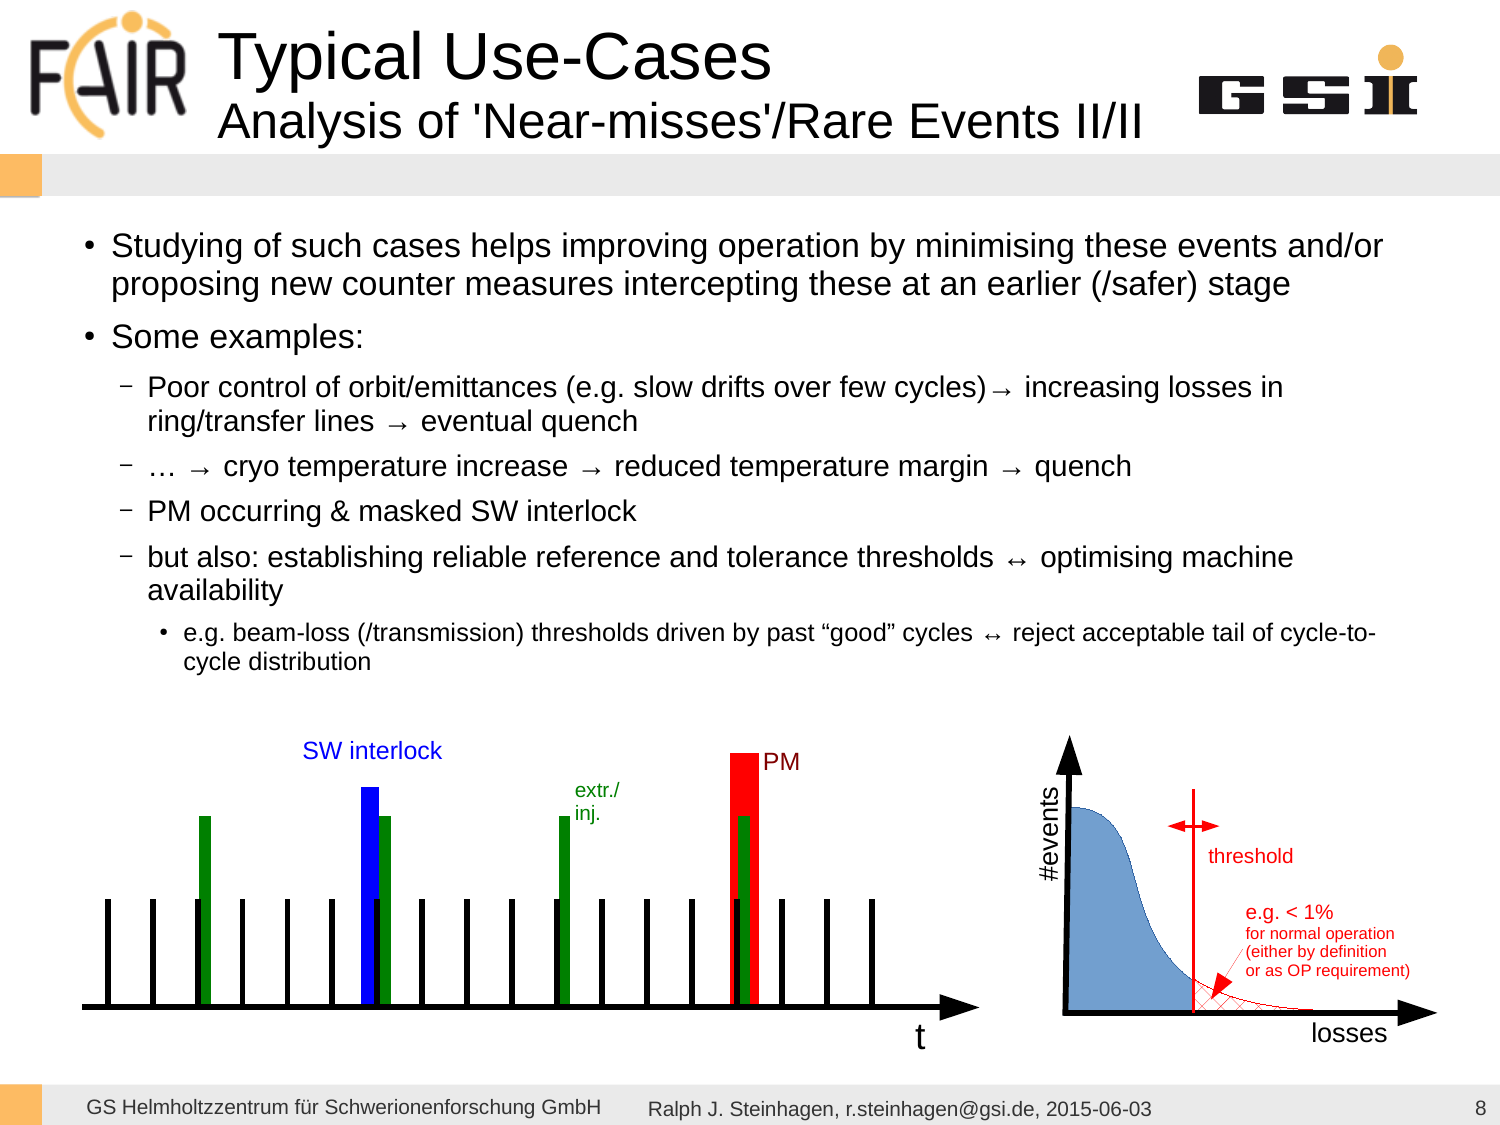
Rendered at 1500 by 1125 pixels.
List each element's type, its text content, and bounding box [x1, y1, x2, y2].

picture [30, 9, 187, 141]
text_box threshold [1193, 837, 1309, 876]
text_box extr./ inj. [560, 771, 673, 879]
list Studying of such cases helps improving operation by minimising these events and/or proposing new counter measures intercepting these at an earlier (/safer) stage Some examples: Poor control of orbit/emittances (e.g. slow drifts over few cycles)→ increasing losses in ring/transfer lines → eventual quench … → cryo temperature increase → reduced temperature margin → quench PM occurring & masked SW interlock but also: establishing reliable reference and tolerance thresholds ↔ optimising machine availability e.g. beam-loss (/transmission) thresholds driven by past “good” cycles ↔ reject acceptable tail of cycle-to-cycle distribution [75, 226, 1425, 685]
text_box e.g. < 1% for normal operation (either by definition or as OP requirement) [1230, 893, 1426, 1011]
text_box SW interlock [287, 729, 505, 784]
text_box losses [1296, 1011, 1403, 1056]
title Typical Use-Cases Analysis of 'Near-misses'/Rare Events II/II [217, 0, 1159, 178]
text_box #events [1026, 772, 1072, 897]
text_box PM [748, 740, 834, 795]
text_box [1195, 979, 1230, 1010]
text_box [1069, 807, 1192, 1010]
picture [1197, 42, 1419, 117]
